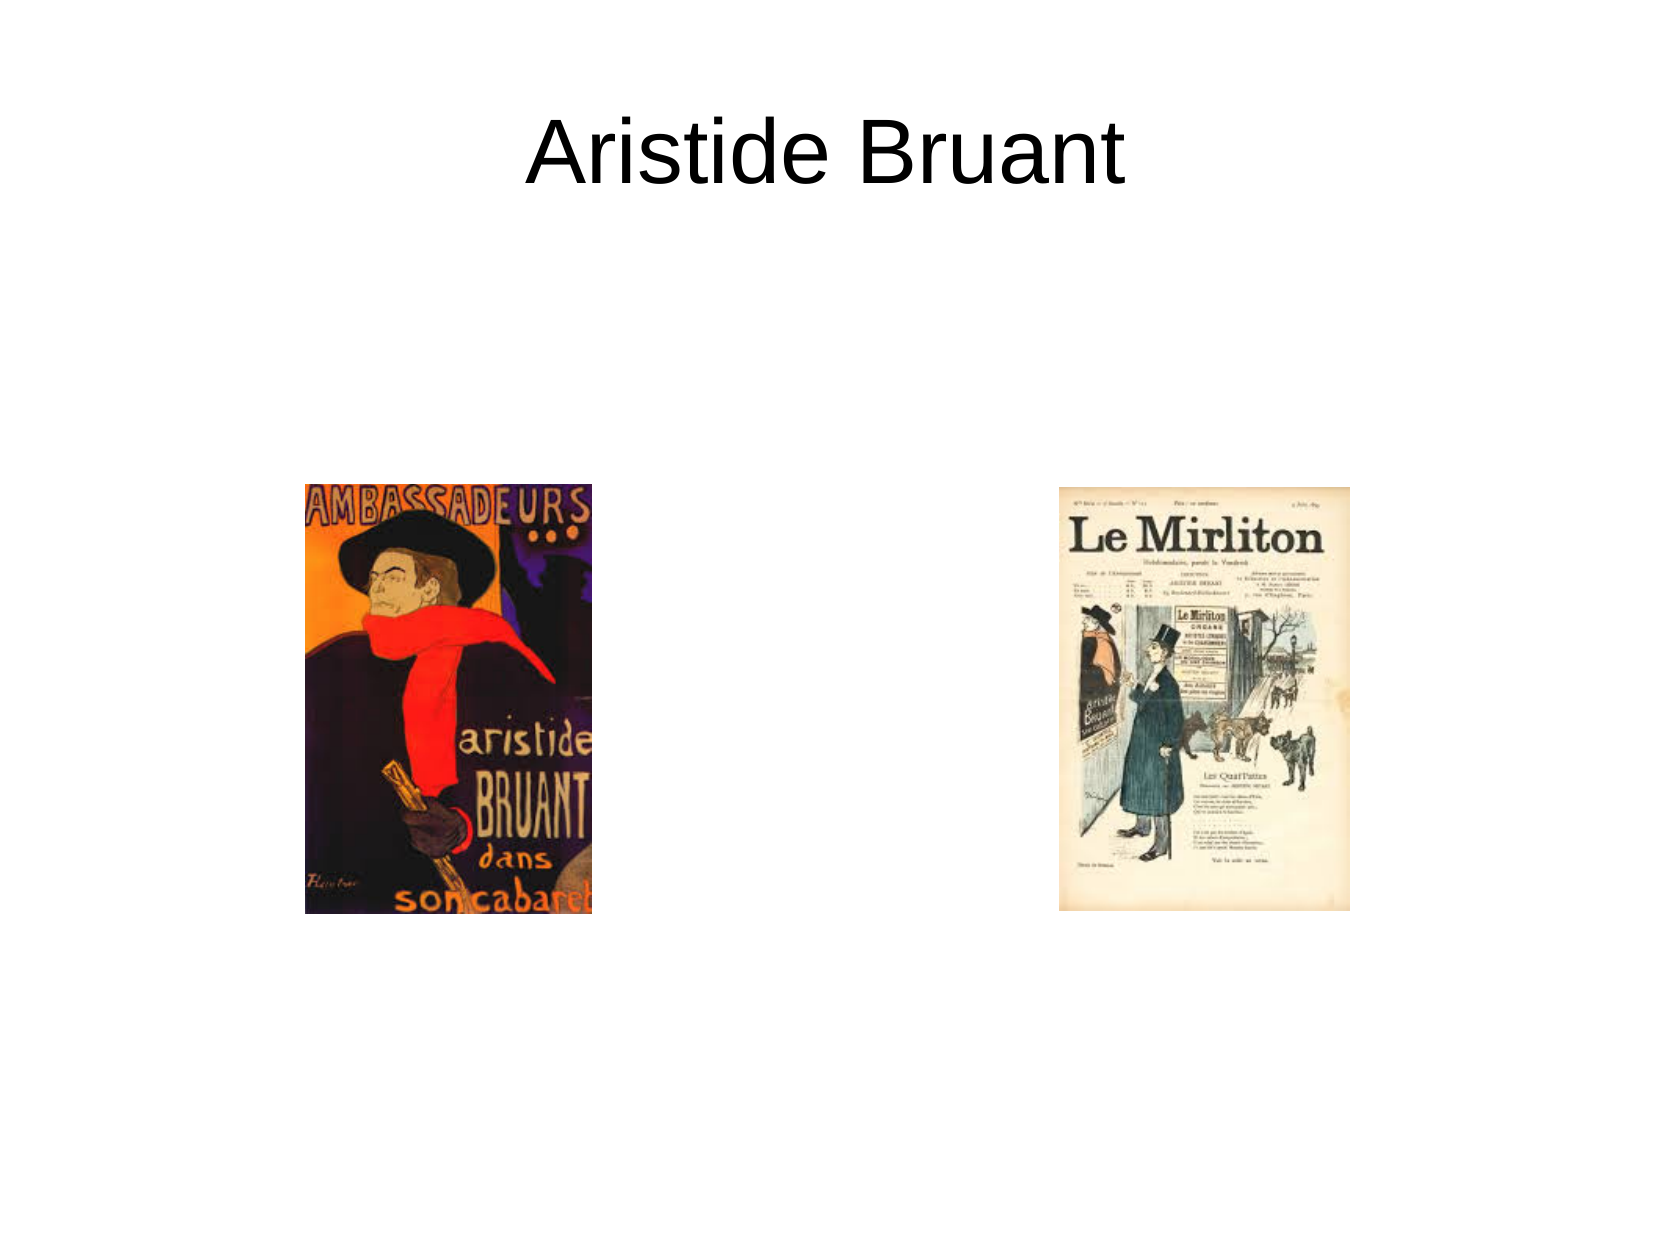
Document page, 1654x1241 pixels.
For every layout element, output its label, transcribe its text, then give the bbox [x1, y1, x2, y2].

title Aristide Bruant [82, 49, 1571, 256]
picture [1059, 487, 1350, 911]
picture [305, 484, 592, 914]
